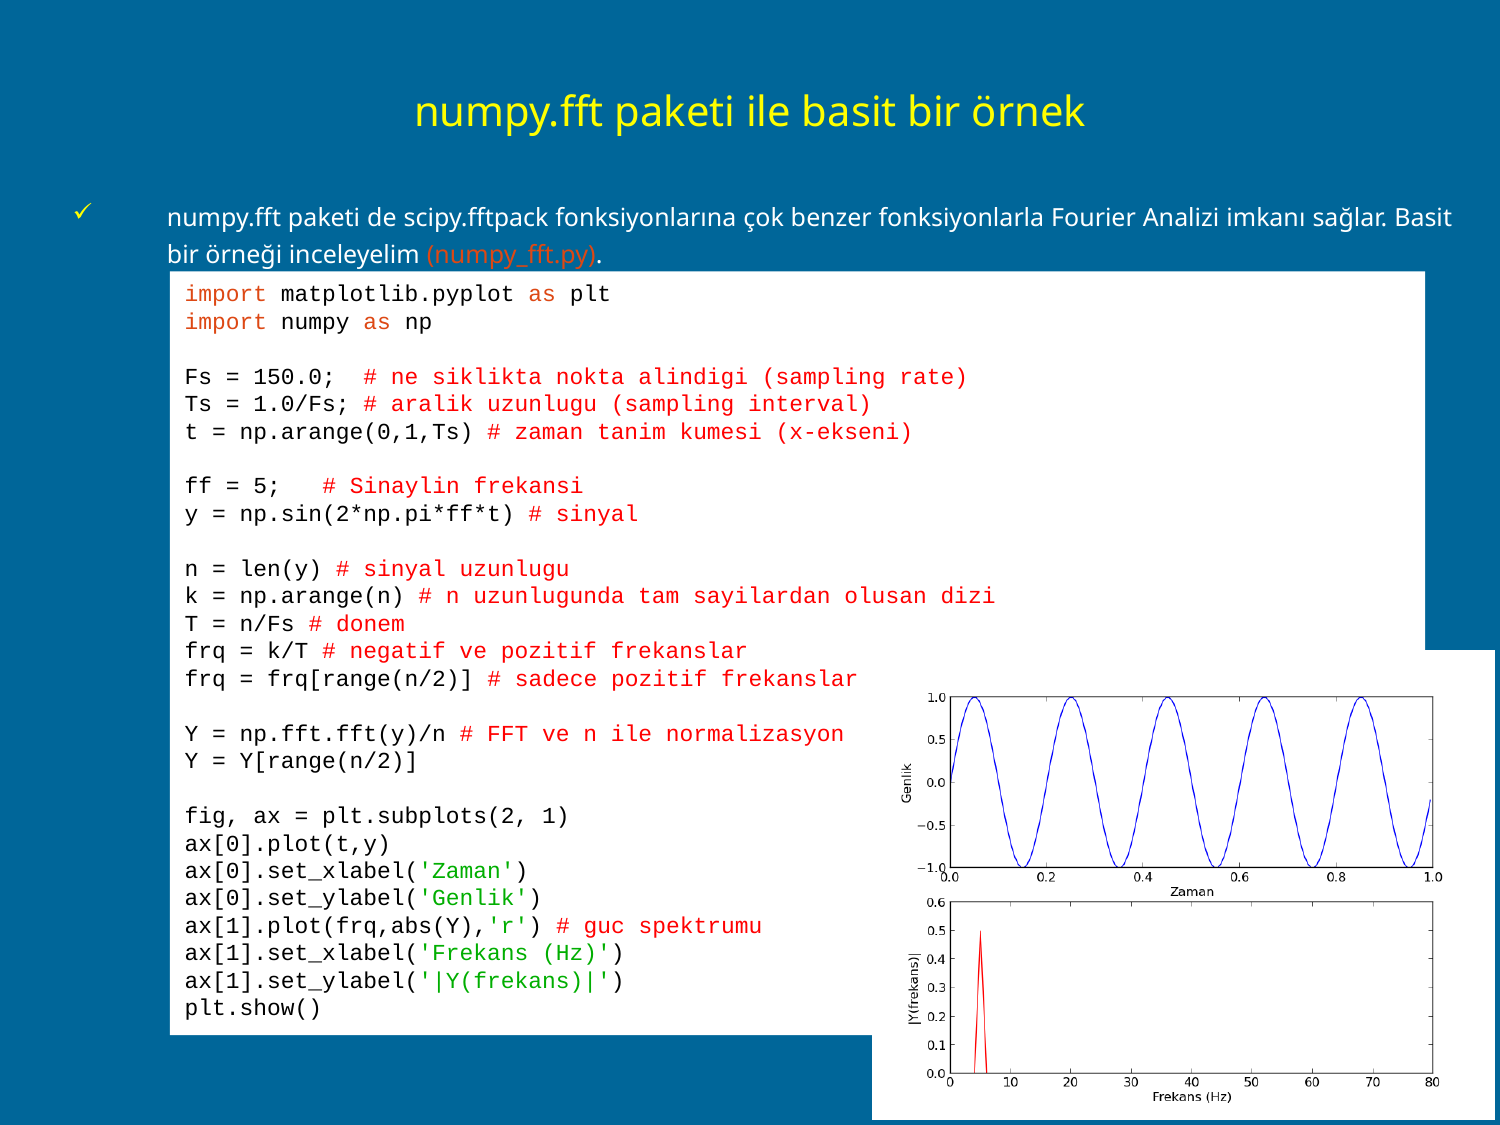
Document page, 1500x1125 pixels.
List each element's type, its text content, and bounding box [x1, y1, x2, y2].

text_box import matplotlib.pyplot as plt import numpy as np Fs = 150.0; # ne siklikta nokta alindigi (sampling rate) Ts = 1.0/Fs; # aralik uzunlugu (sampling interval) t = np.arange(0,1,Ts) # zaman tanim kumesi (x-ekseni) ff = 5; # Sinaylin frekansi y = np.sin(2*np.pi*ff*t) # sinyal n = len(y) # sinyal uzunlugu k = np.arange(n) # n uzunlugunda tam sayilardan olusan dizi T = n/Fs # donem frq = k/T # negatif ve pozitif frekanslar frq = frq[range(n/2)] # sadece pozitif frekanslar Y = np.fft.fft(y)/n # FFT ve n ile normalizasyon Y = Y[range(n/2)] fig, ax = plt.subplots(2, 1) ax[0].plot(t,y) ax[0].set_xlabel('Zaman') ax[0].set_ylabel('Genlik') ax[1].plot(frq,abs(Y),'r') # guc spektrumu ax[1].set_xlabel('Frekans (Hz)') ax[1].set_ylabel('|Y(frekans)|') plt.show() [169, 271, 1426, 1036]
title numpy.fft paketi ile basit bir örnek [146, 56, 1354, 163]
list numpy.fft paketi de scipy.fftpack fonksiyonlarına çok benzer fonksiyonlarla Fourier Analizi imkanı sağlar. Basit bir örneği inceleyelim (numpy_fft.py). [21, 185, 1488, 281]
picture [872, 650, 1494, 1119]
